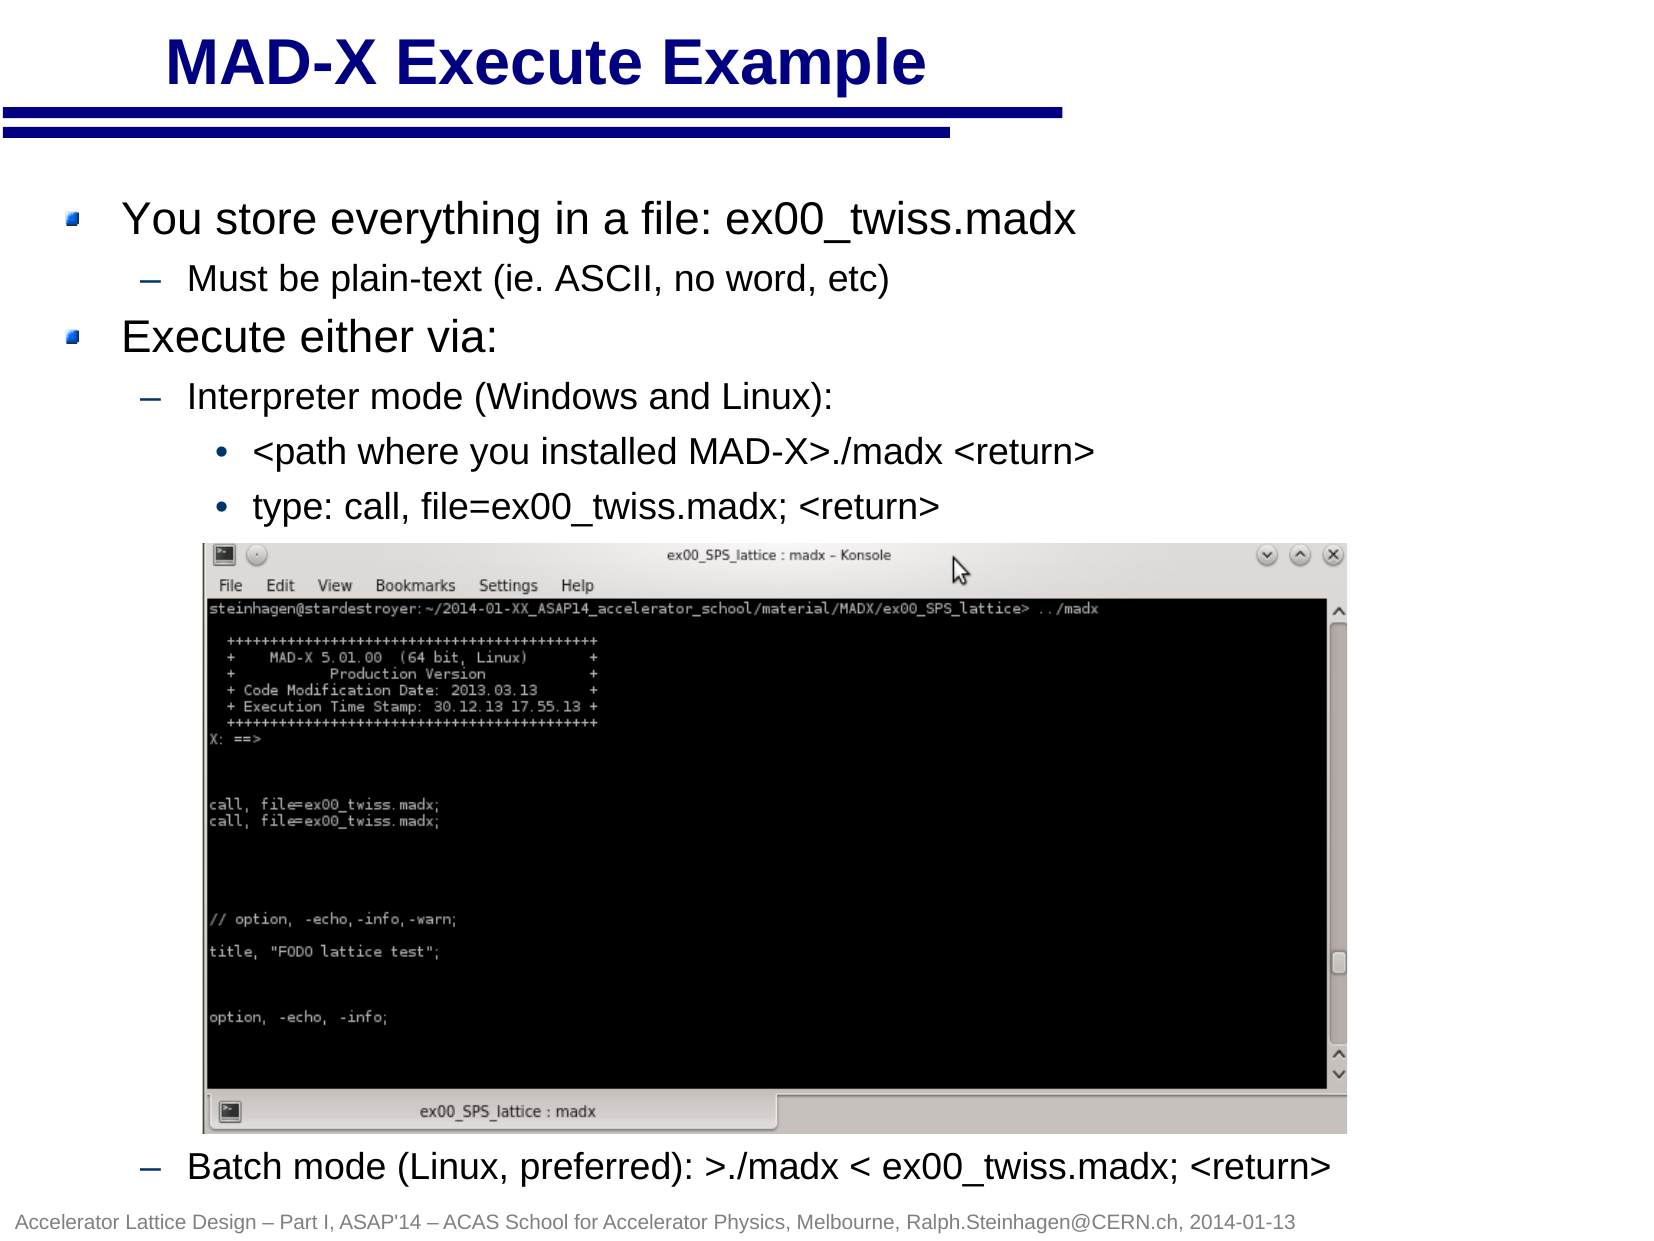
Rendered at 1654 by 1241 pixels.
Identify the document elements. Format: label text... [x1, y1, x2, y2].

list You store everything in a file: ex00_twiss.madx Must be plain-text (ie. ASCII, no word, etc) Execute either via: Interpreter mode (Windows and Linux): <path where you installed MAD-X>./madx <return> type: call, file=ex00_twiss.madx; <return> Batch mode (Linux, preferred): >./madx < ex00_twiss.madx; <return> [65, 192, 1628, 1205]
title MAD-X Execute Example [165, 0, 1323, 124]
picture [202, 543, 1348, 1134]
